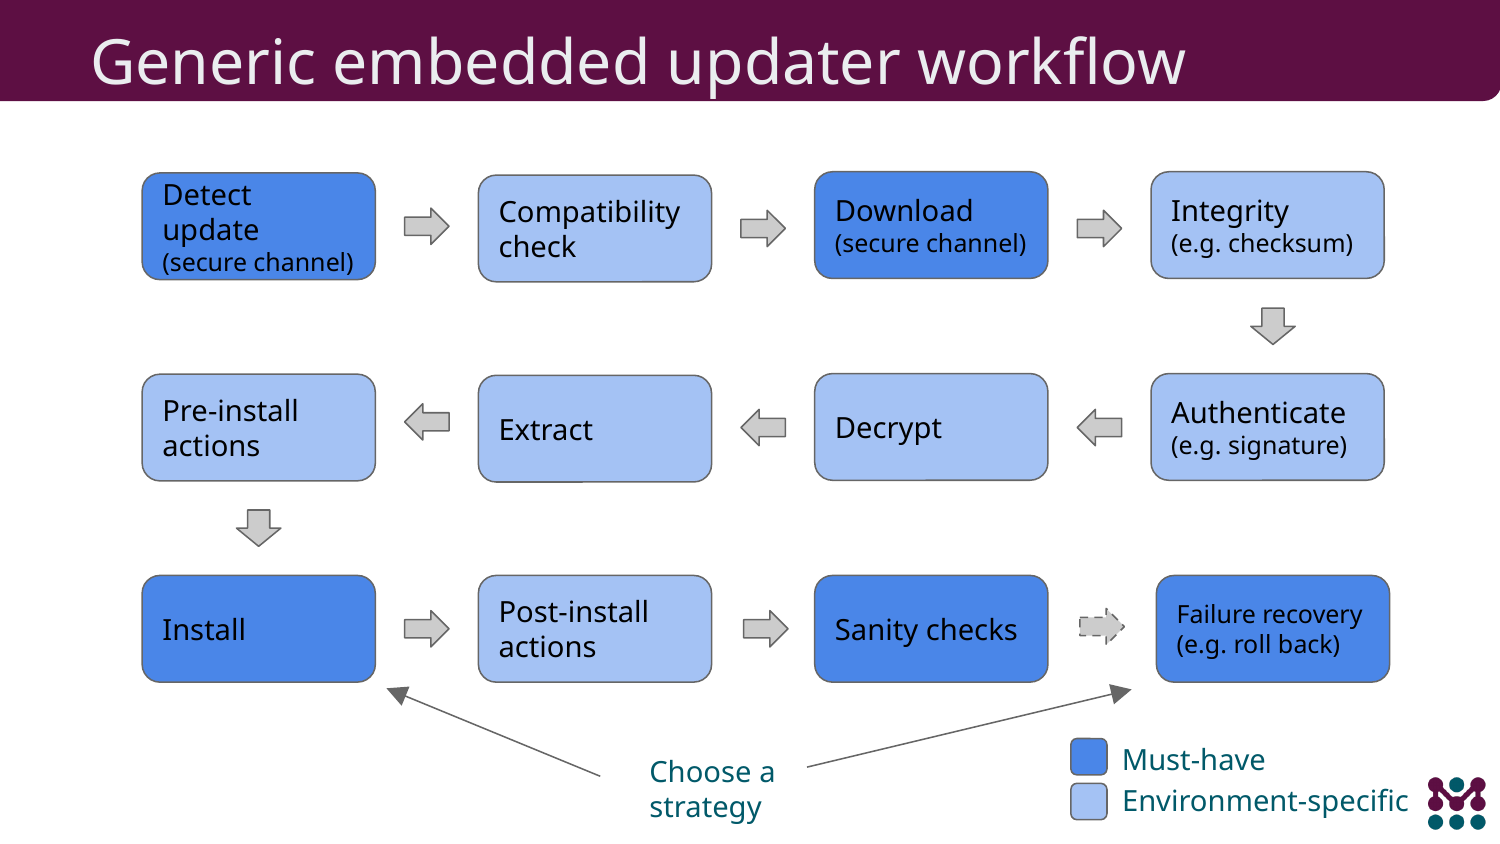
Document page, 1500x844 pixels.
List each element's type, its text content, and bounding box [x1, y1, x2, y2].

text_box Post-install actions [478, 575, 712, 683]
text_box Authenticate (e.g. signature) [1151, 373, 1385, 481]
text_box Environment-specific [1106, 767, 1425, 825]
text_box Compatibility check [478, 175, 712, 282]
text_box Choose a strategy [634, 738, 808, 828]
text_box Decrypt [814, 373, 1048, 481]
text_box [236, 510, 281, 547]
text_box [1070, 738, 1106, 775]
text_box Failure recovery (e.g. roll back) [1156, 575, 1390, 683]
text_box [1077, 210, 1122, 247]
text_box [404, 610, 450, 647]
title Generic embedded updater workflow [75, 0, 1425, 112]
text_box Sanity checks [814, 575, 1048, 683]
text_box [404, 403, 450, 441]
text_box Pre-install actions [142, 374, 376, 481]
text_box [743, 610, 789, 647]
text_box [1250, 308, 1296, 345]
text_box [740, 409, 786, 446]
text_box Detect update (secure channel) [142, 172, 376, 280]
text_box [740, 210, 786, 247]
text_box Must-have [1106, 726, 1298, 767]
text_box [1070, 783, 1106, 820]
text_box Install [142, 575, 376, 683]
text_box [1077, 409, 1122, 446]
text_box [1079, 608, 1125, 645]
text_box Extract [478, 375, 712, 483]
text_box Download (secure channel) [814, 171, 1048, 279]
text_box Integrity (e.g. checksum) [1151, 171, 1385, 279]
text_box [404, 208, 450, 245]
picture [1413, 762, 1500, 844]
